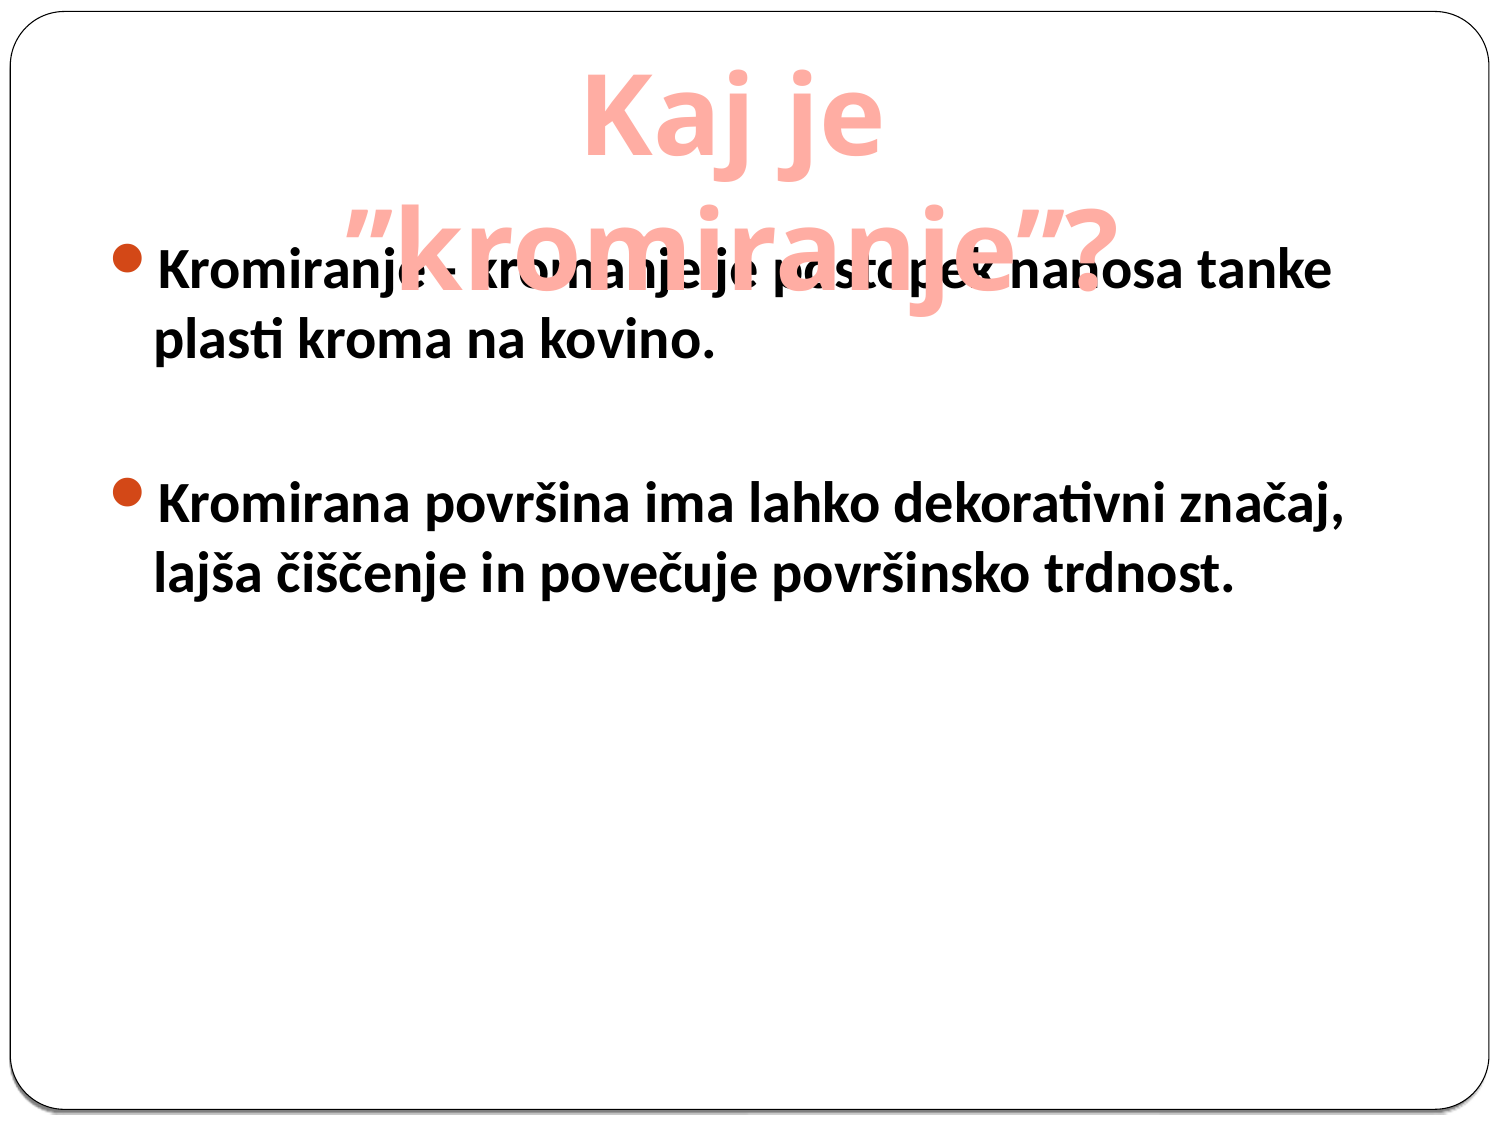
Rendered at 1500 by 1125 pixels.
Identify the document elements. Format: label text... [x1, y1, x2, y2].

list Kromiranje - kromanje je postopek nanosa tanke plasti kroma na kovino. Kromirana površina ima lahko dekorativni značaj, lajša čiščenje in povečuje površinsko trdnost. [93, 222, 1369, 1102]
text_box Kaj je ’’kromiranje’’? [234, 35, 1231, 320]
